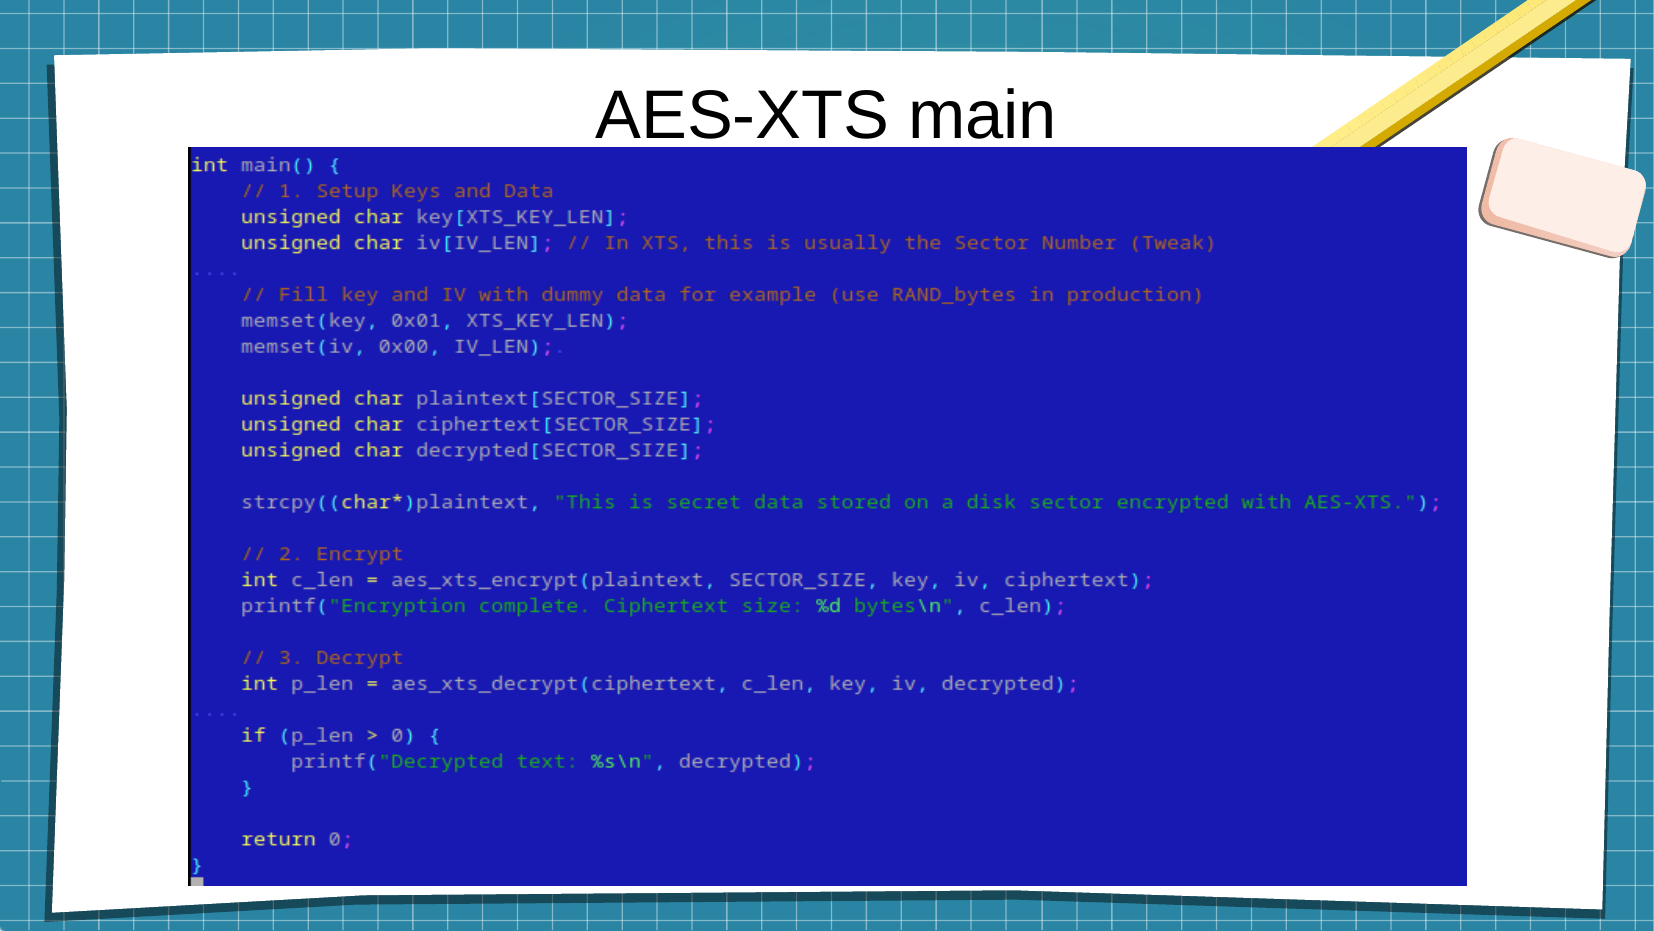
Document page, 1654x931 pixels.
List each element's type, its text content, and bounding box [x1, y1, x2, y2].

picture [188, 147, 1467, 886]
title AES-XTS main [82, 37, 1571, 193]
